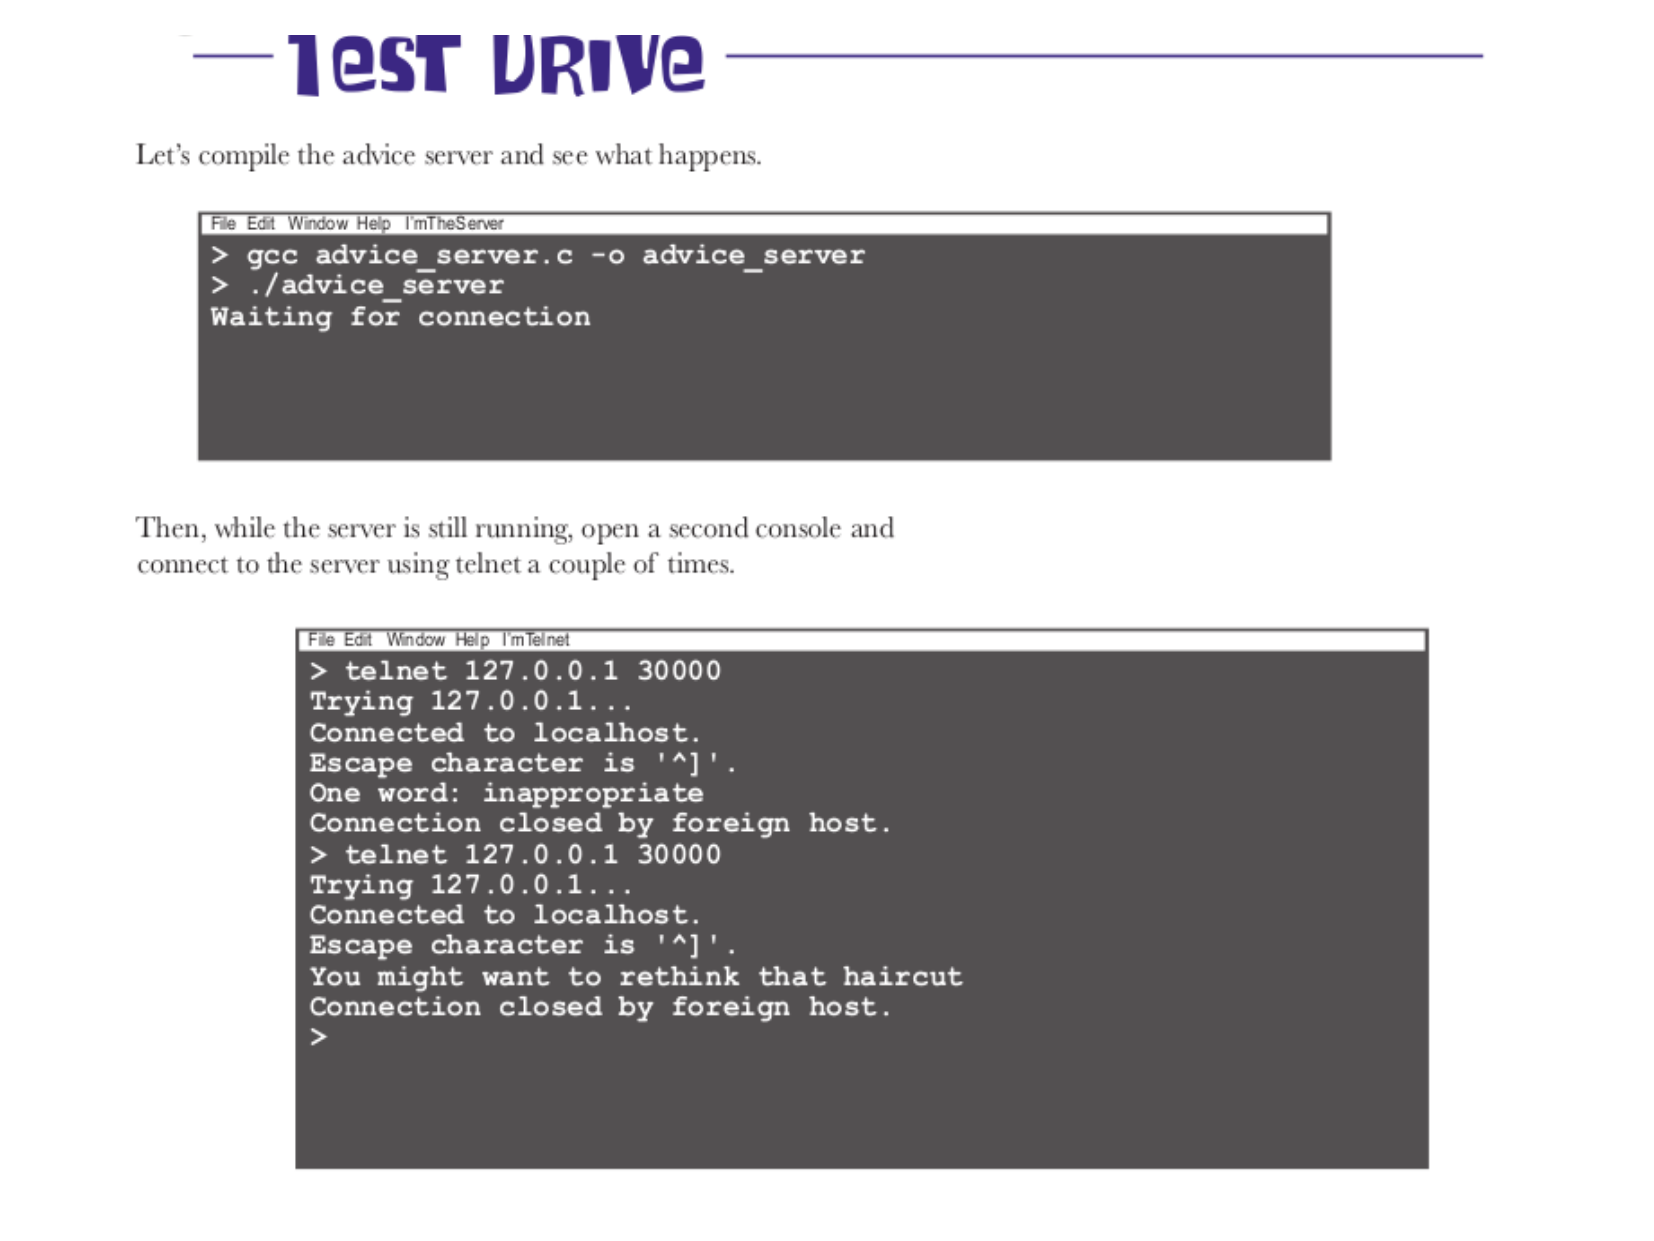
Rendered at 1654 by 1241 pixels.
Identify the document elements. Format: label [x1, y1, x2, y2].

picture [82, 35, 1548, 1205]
